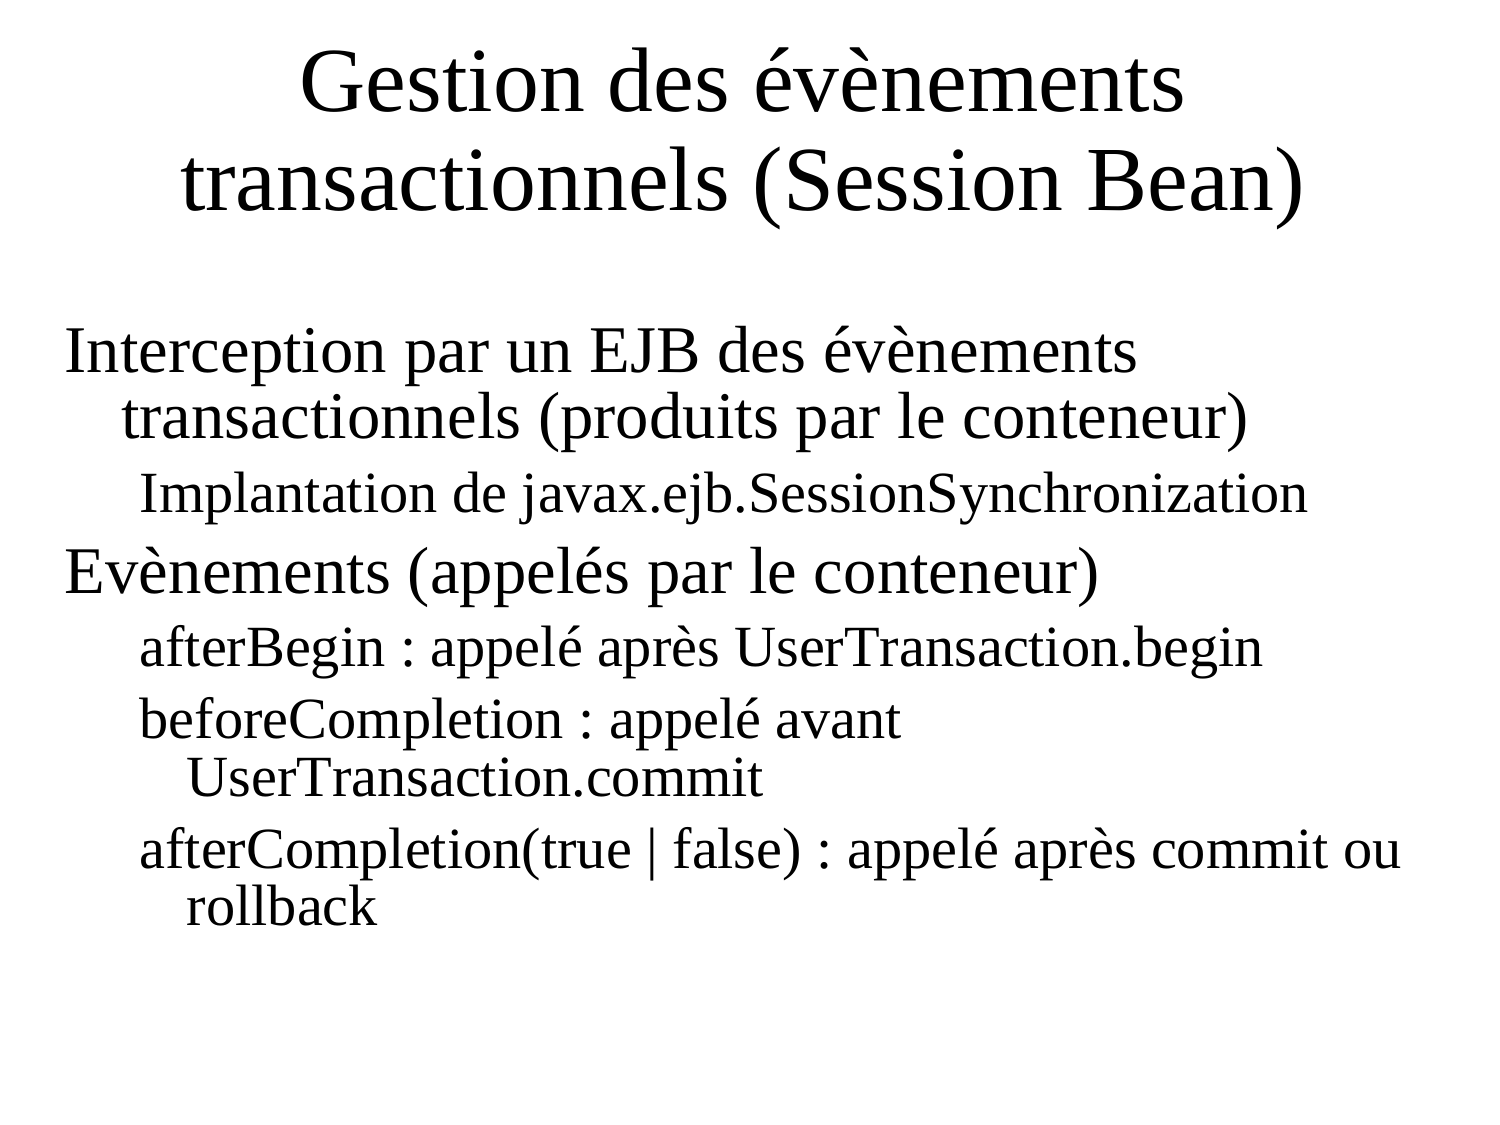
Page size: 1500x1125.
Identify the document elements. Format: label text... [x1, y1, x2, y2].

list Interception par un EJB des évènements transactionnels (produits par le conteneur) Implantation de javax.ejb.SessionSynchronization Evènements (appelés par le conteneur) afterBegin : appelé après UserTransaction.begin beforeCompletion : appelé avant UserTransaction.commit afterCompletion(true | false) : appelé après commit ou rollback [50, 312, 1438, 1017]
title Gestion des évènements transactionnels (Session Bean) [37, 12, 1450, 251]
